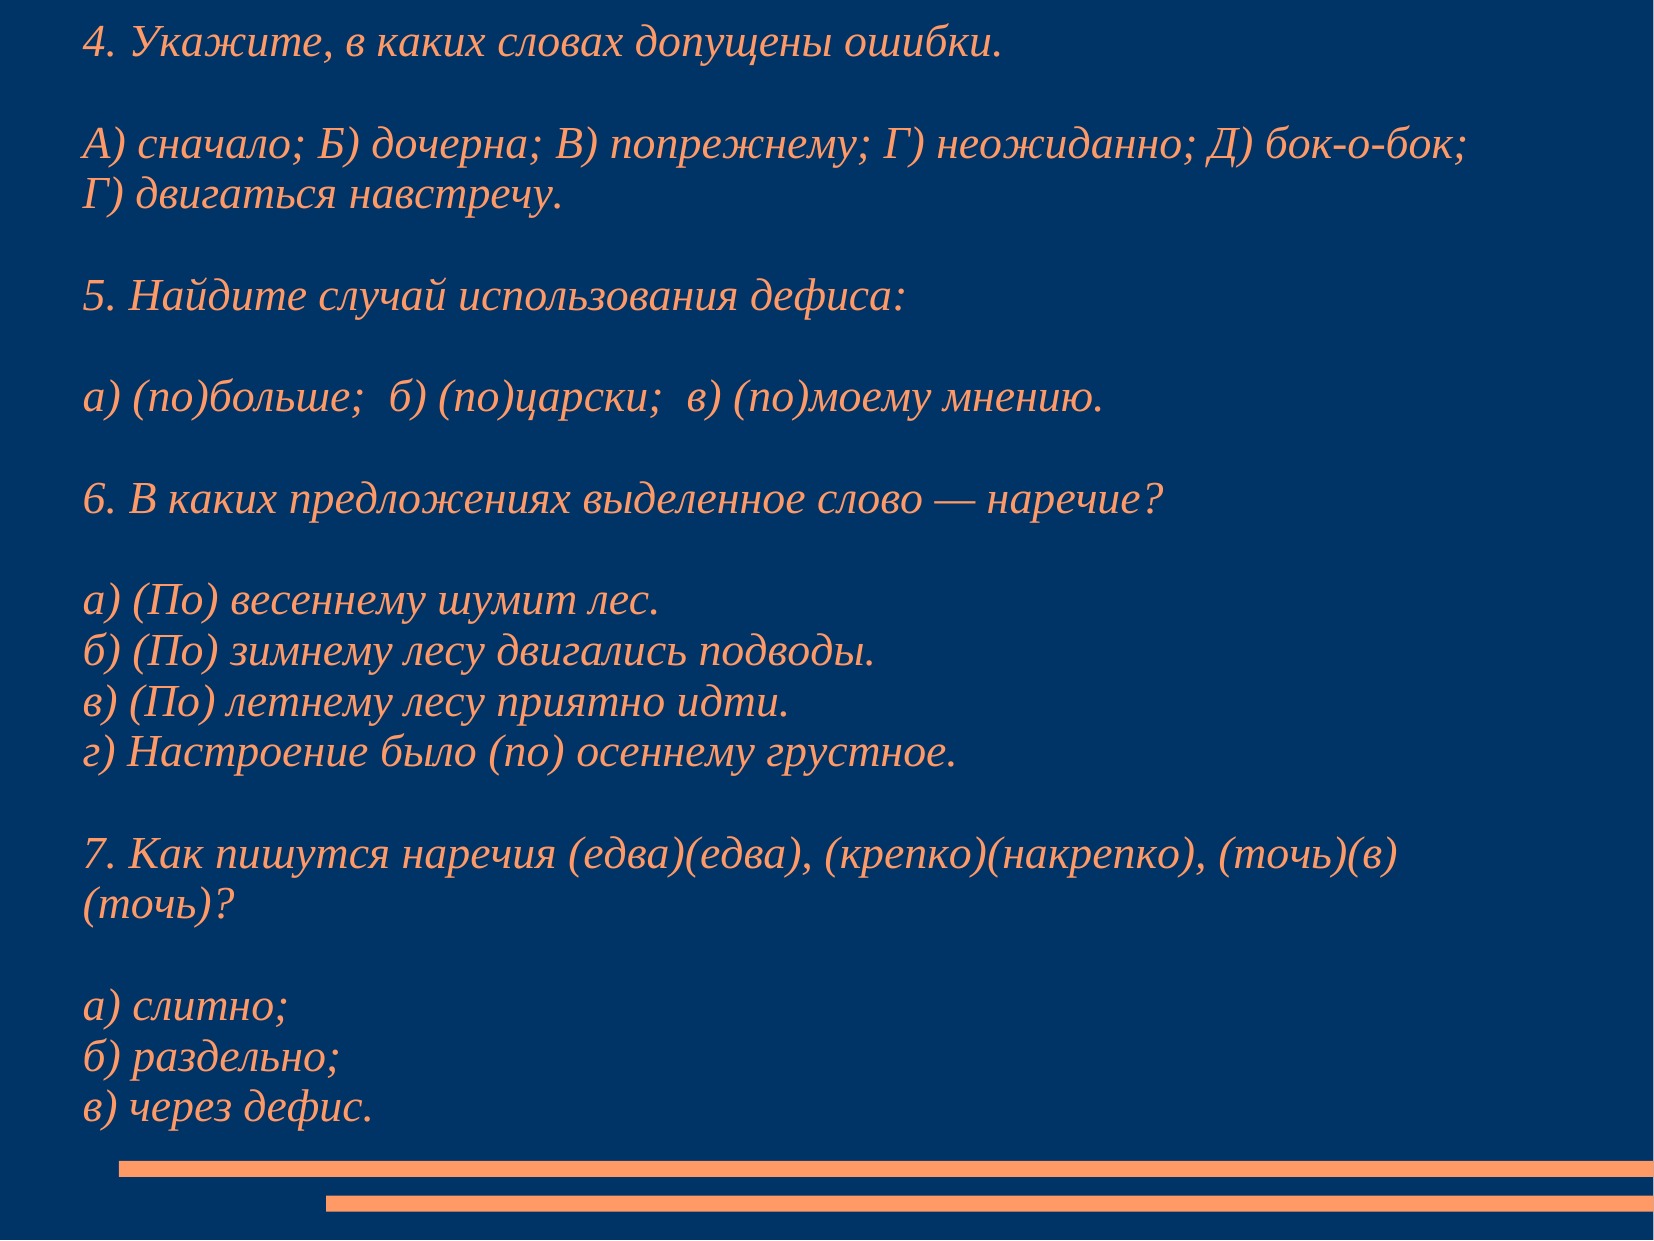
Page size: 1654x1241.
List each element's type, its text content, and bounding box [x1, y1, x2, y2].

title 4. Укажите, в каких словах допущены ошибки. А) сначало; Б) дочерна; В) попрежнему; Г) неожиданно; Д) бок-о-бок; Г) двигаться навстречу. 5. Найдите случай использования дефиса: а) (по)больше; б) (по)царски; в) (по)моему мнению. 6. В каких предложениях выделенное слово — наречие? а) (По) весеннему шумит лес. б) (По) зимнему лесу двигались подводы. в) (По) летнему лесу приятно идти. г) Настроение было (по) осеннему грустное. 7. Как пишутся наречия (едва)(едва), (крепко)(накрепко), (точь)(в)(точь)? а) слитно; б) раздельно; в) через дефис. [82, 15, 1495, 1132]
